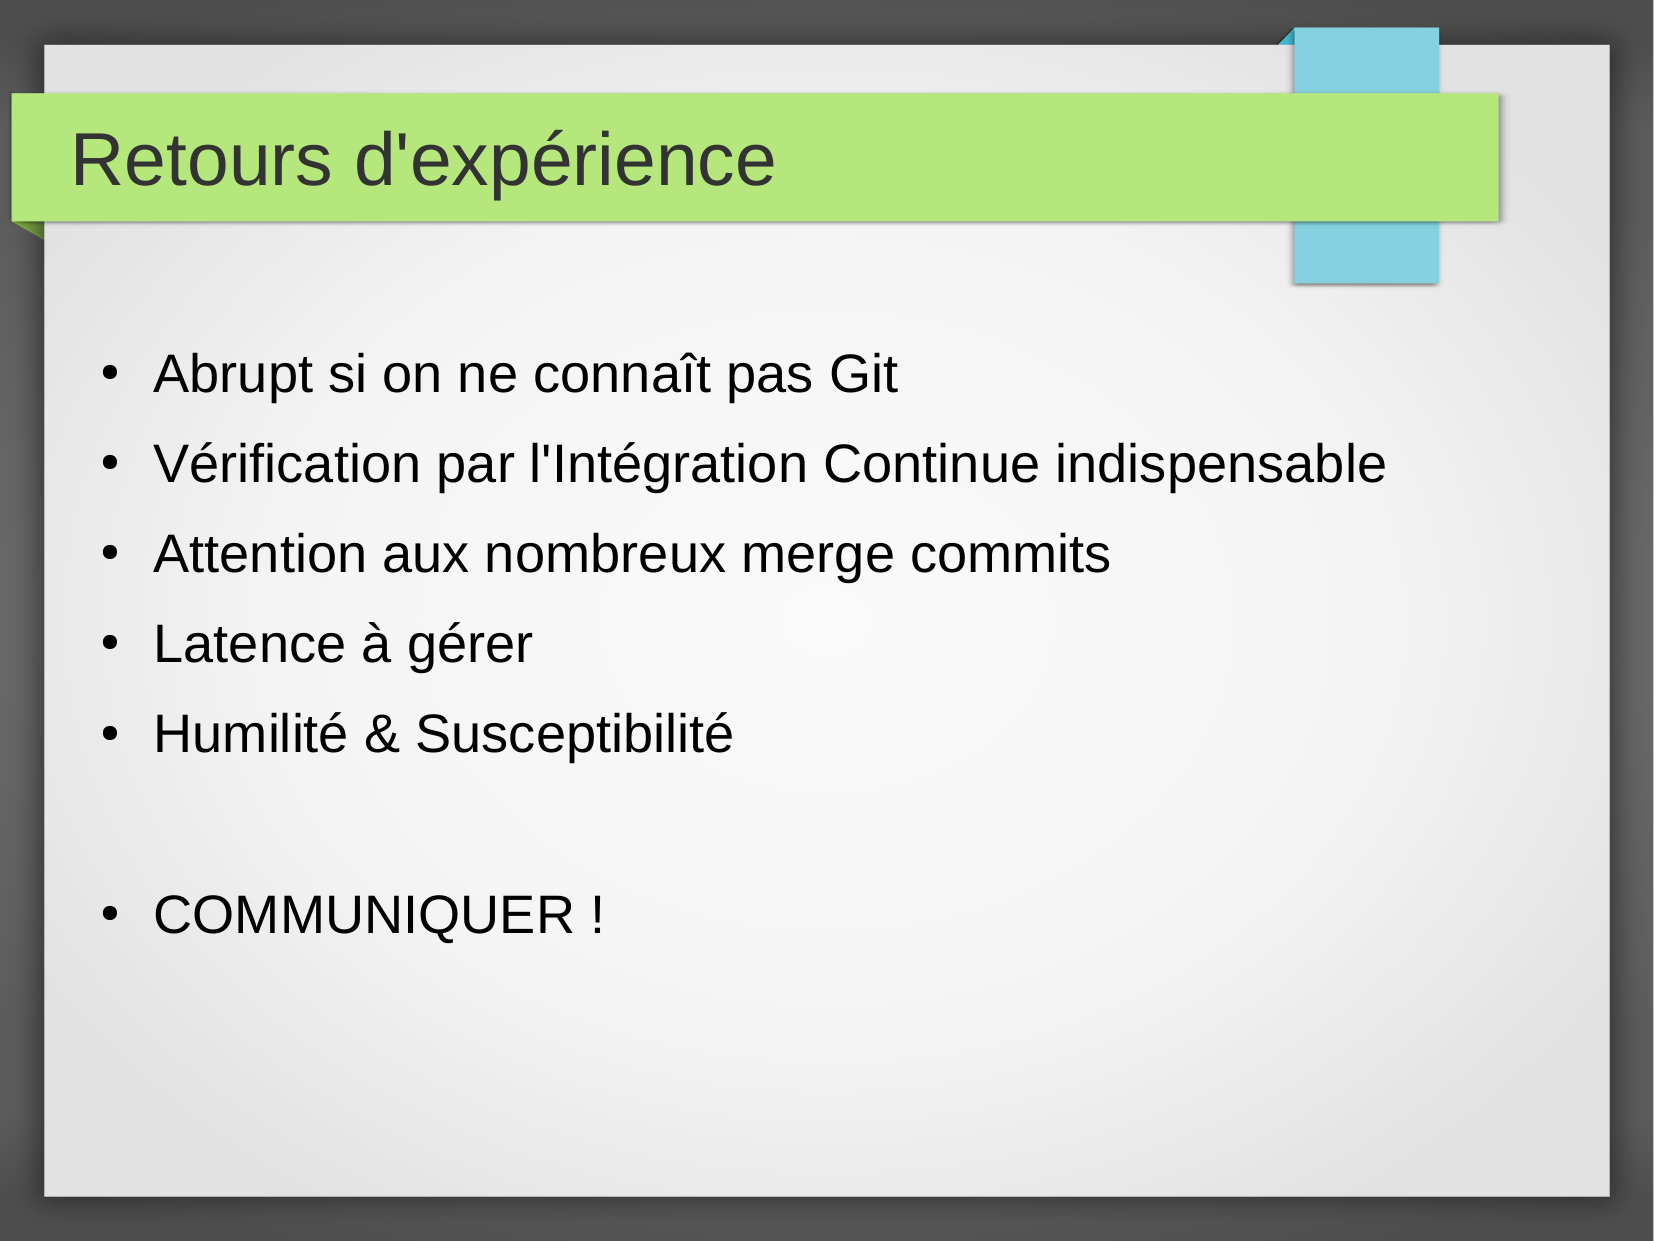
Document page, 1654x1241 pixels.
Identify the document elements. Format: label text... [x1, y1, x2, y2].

list Abrupt si on ne connaît pas Git Vérification par l'Intégration Continue indispensable Attention aux nombreux merge commits Latence à gérer Humilité & Susceptibilité COMMUNIQUER ! [82, 343, 1538, 1063]
picture [0, 0, 1654, 1241]
title Retours d'expérience [70, 106, 1229, 213]
